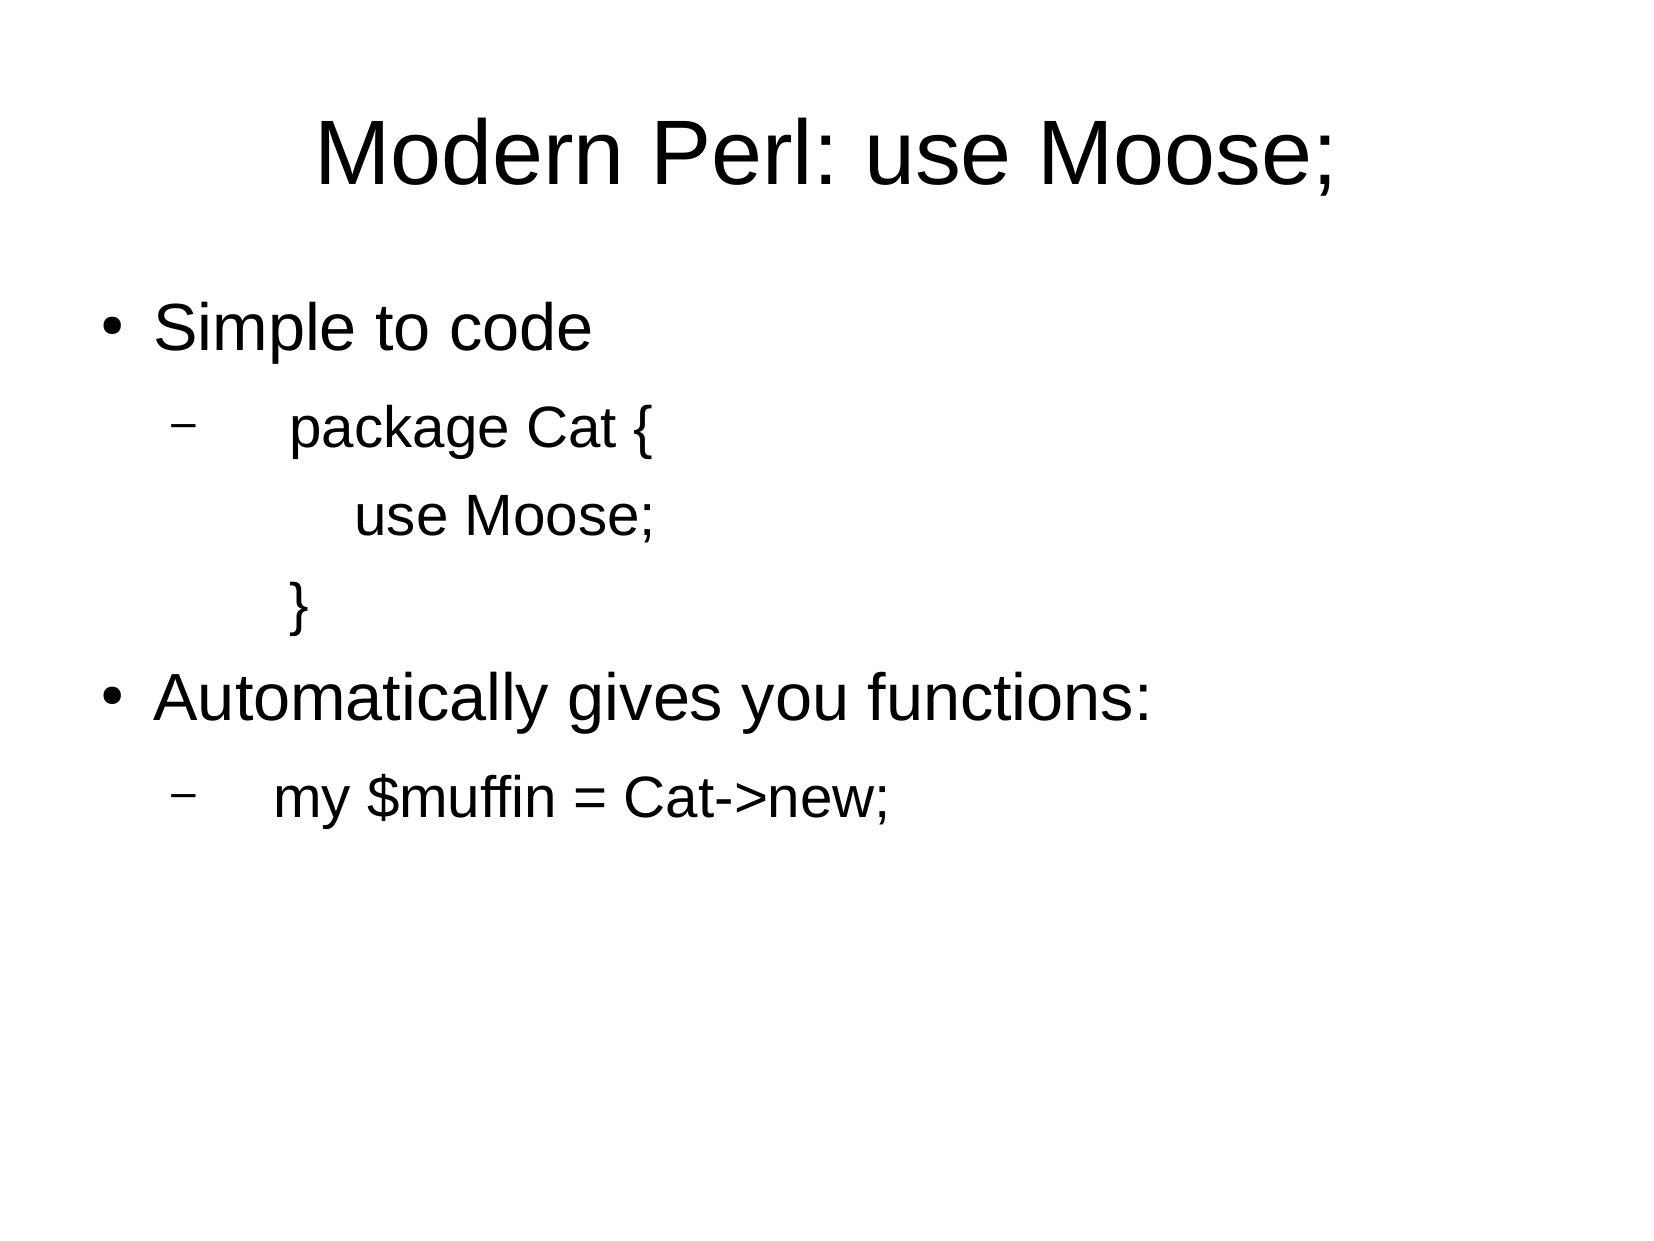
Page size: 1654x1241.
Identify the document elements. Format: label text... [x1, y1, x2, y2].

list Simple to code package Cat { use Moose; } Automatically gives you functions: my $muffin = Cat->new; [82, 290, 1571, 1010]
title Modern Perl: use Moose; [82, 49, 1571, 257]
